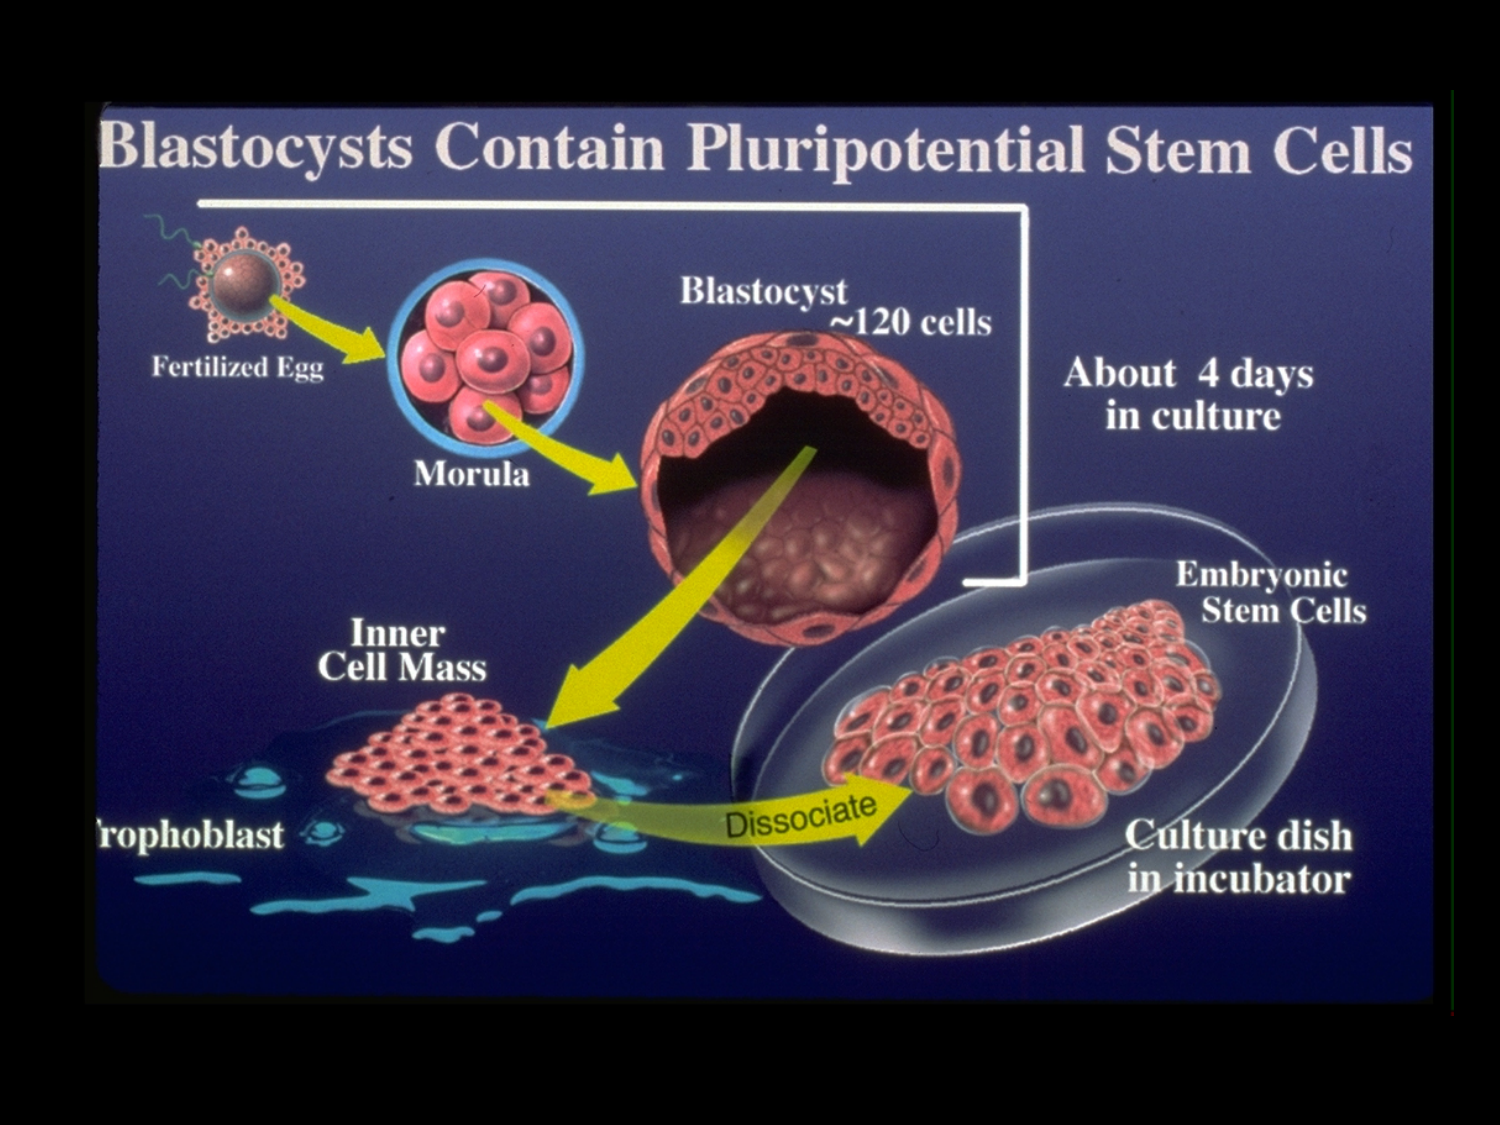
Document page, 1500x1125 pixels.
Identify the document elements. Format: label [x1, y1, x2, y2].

picture [64, 90, 1454, 1016]
